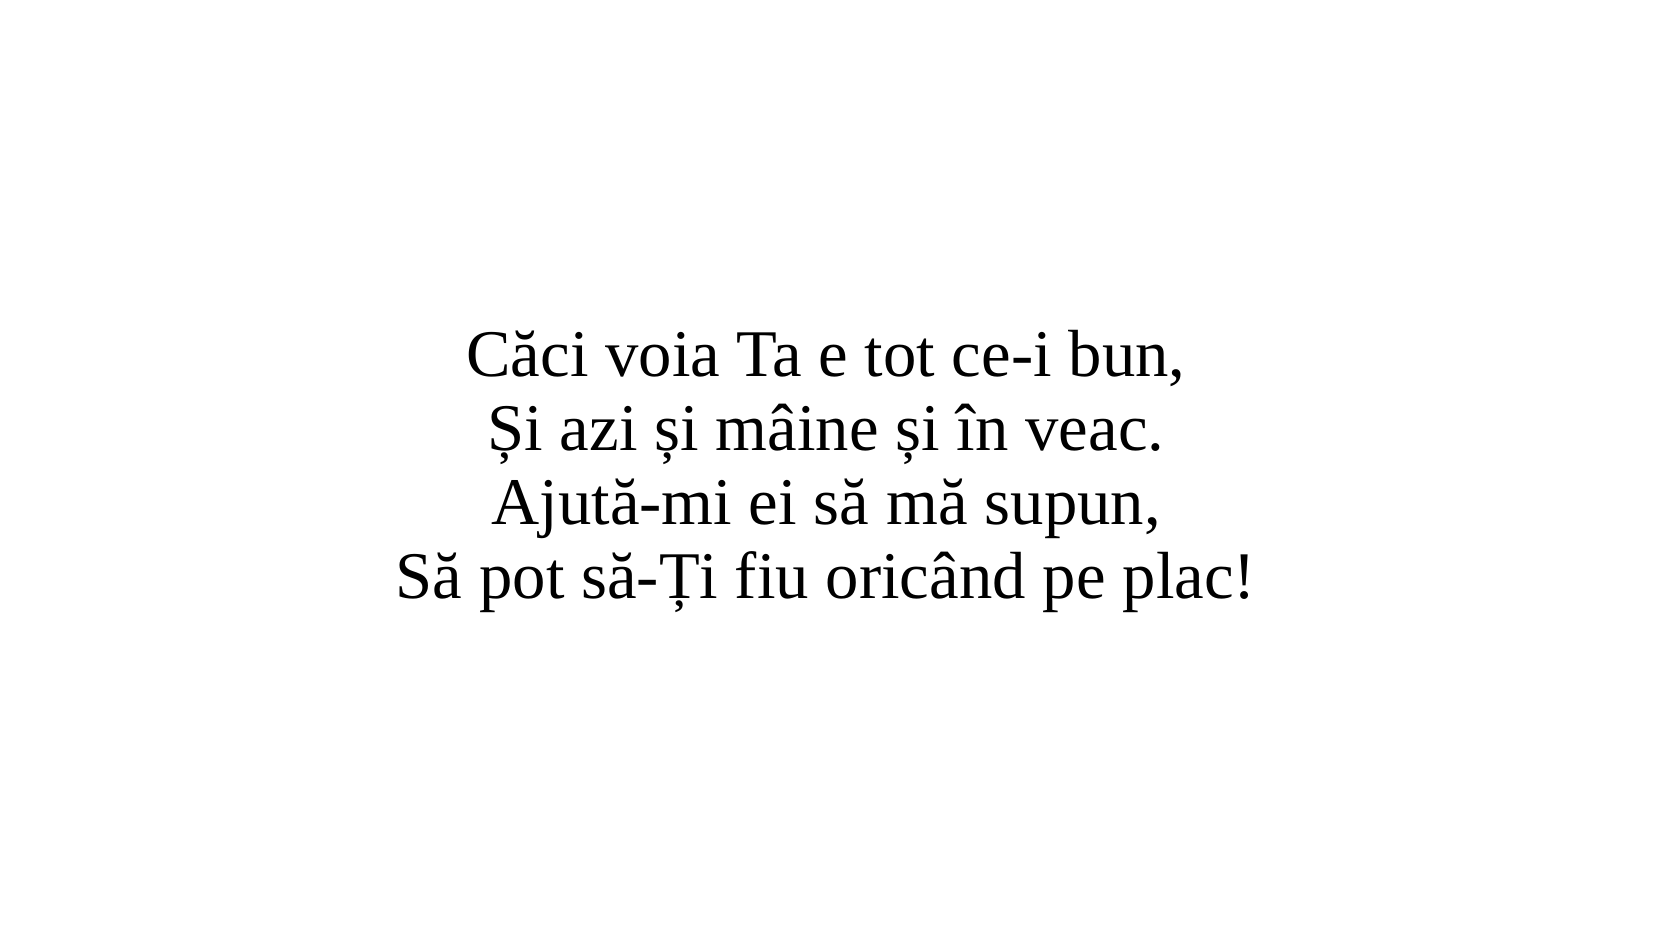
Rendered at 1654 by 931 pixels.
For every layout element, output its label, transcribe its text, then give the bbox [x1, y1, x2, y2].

subtitle Căci voia Ta e tot ce-i bun, Și azi și mâine și în veac. Ajută-mi ei să mă supun, Să pot să-Ți fiu oricând pe plac! [300, 150, 1354, 781]
